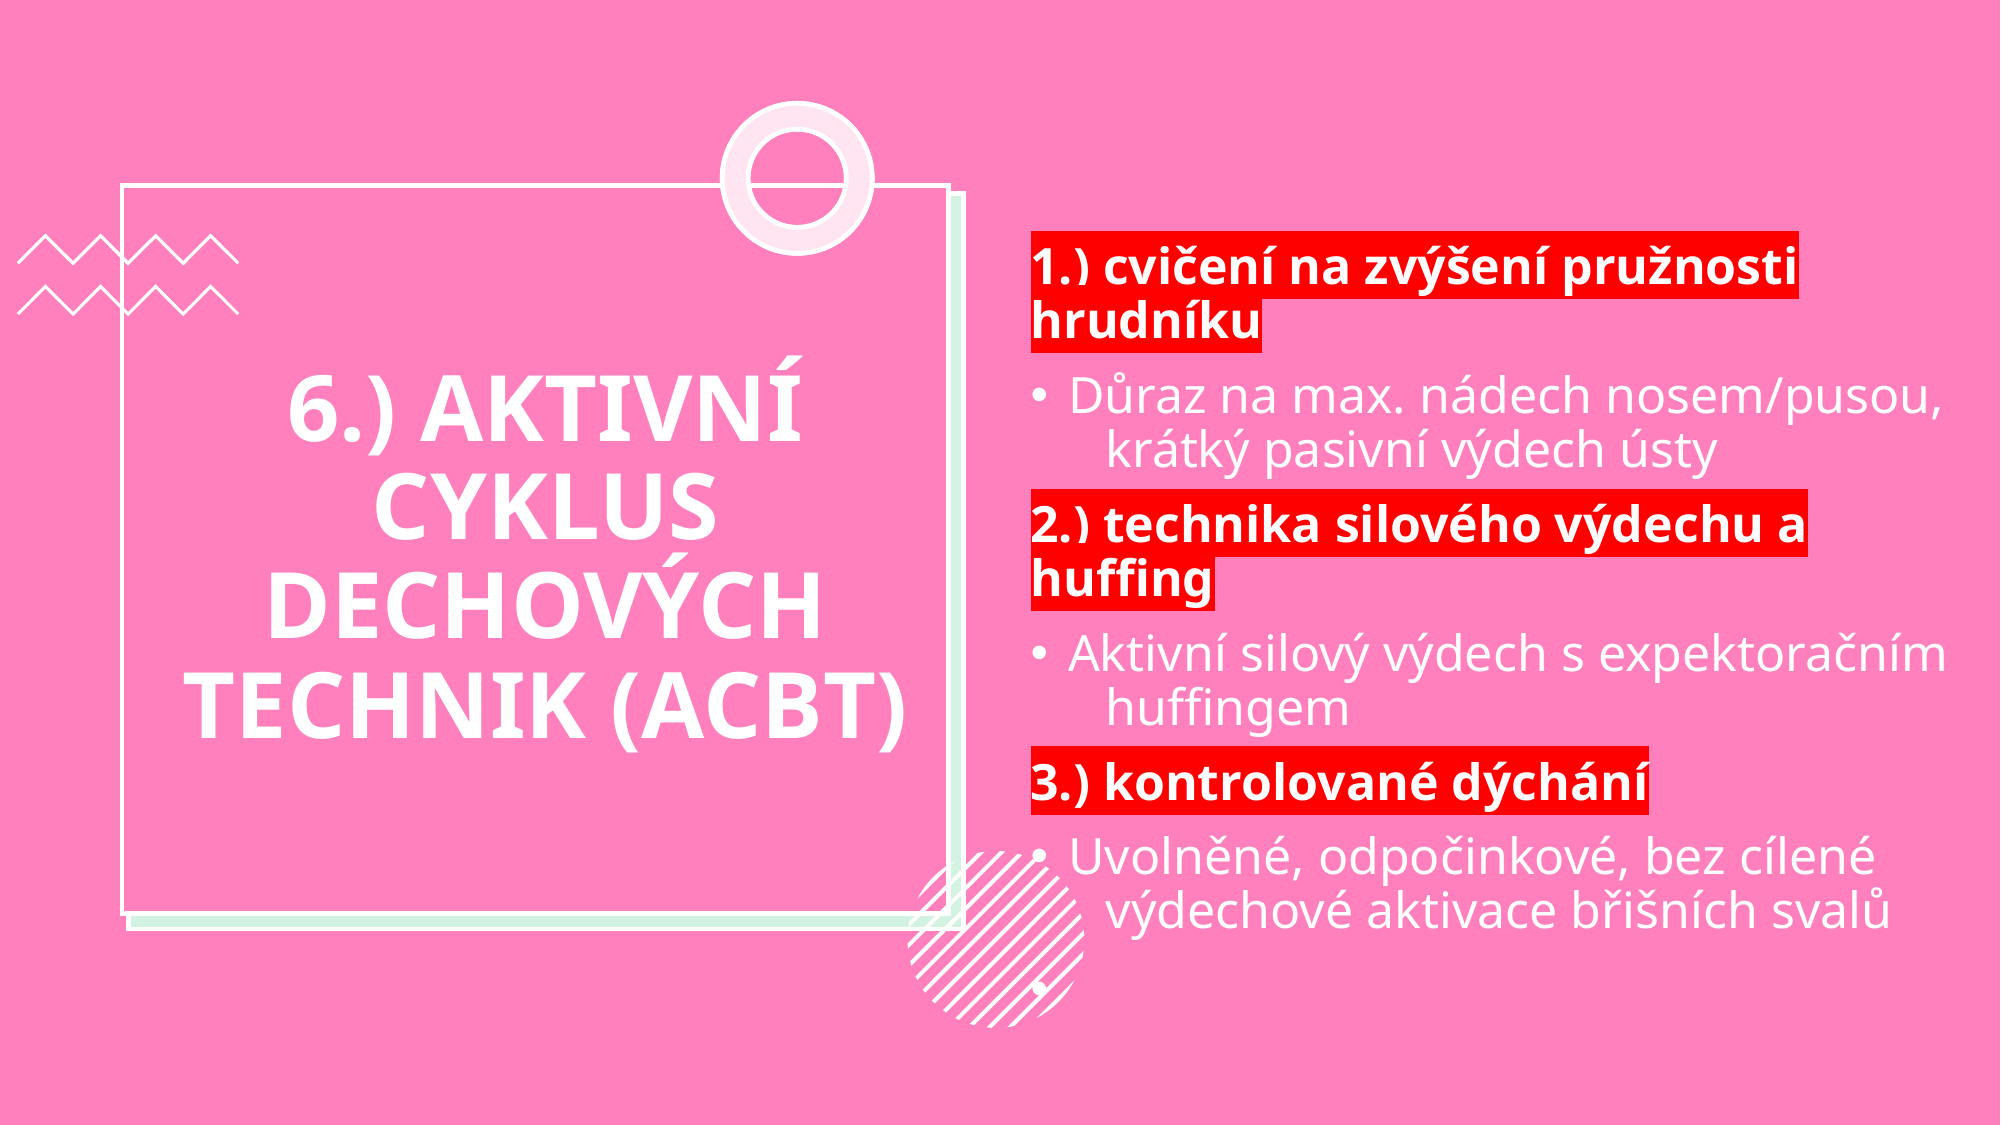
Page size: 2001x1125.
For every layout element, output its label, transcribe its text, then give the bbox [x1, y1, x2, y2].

title 6.) AKTIVNÍ CYKLUS DECHOVÝCH TECHNIK (ACBT) [137, 228, 954, 892]
list 1.) cvičení na zvýšení pružnosti hrudníku Důraz na max. nádech nosem/pusou, krátký pasivní výdech ústy 2.) technika silového výdechu a huffing Aktivní silový výdech s expektoračním huffingem 3.) kontrolované dýchání Uvolněné, odpočinkové, bez cílené výdechové aktivace břišních svalů [1015, 234, 1983, 1056]
text_box [0, 0, 2000, 1125]
